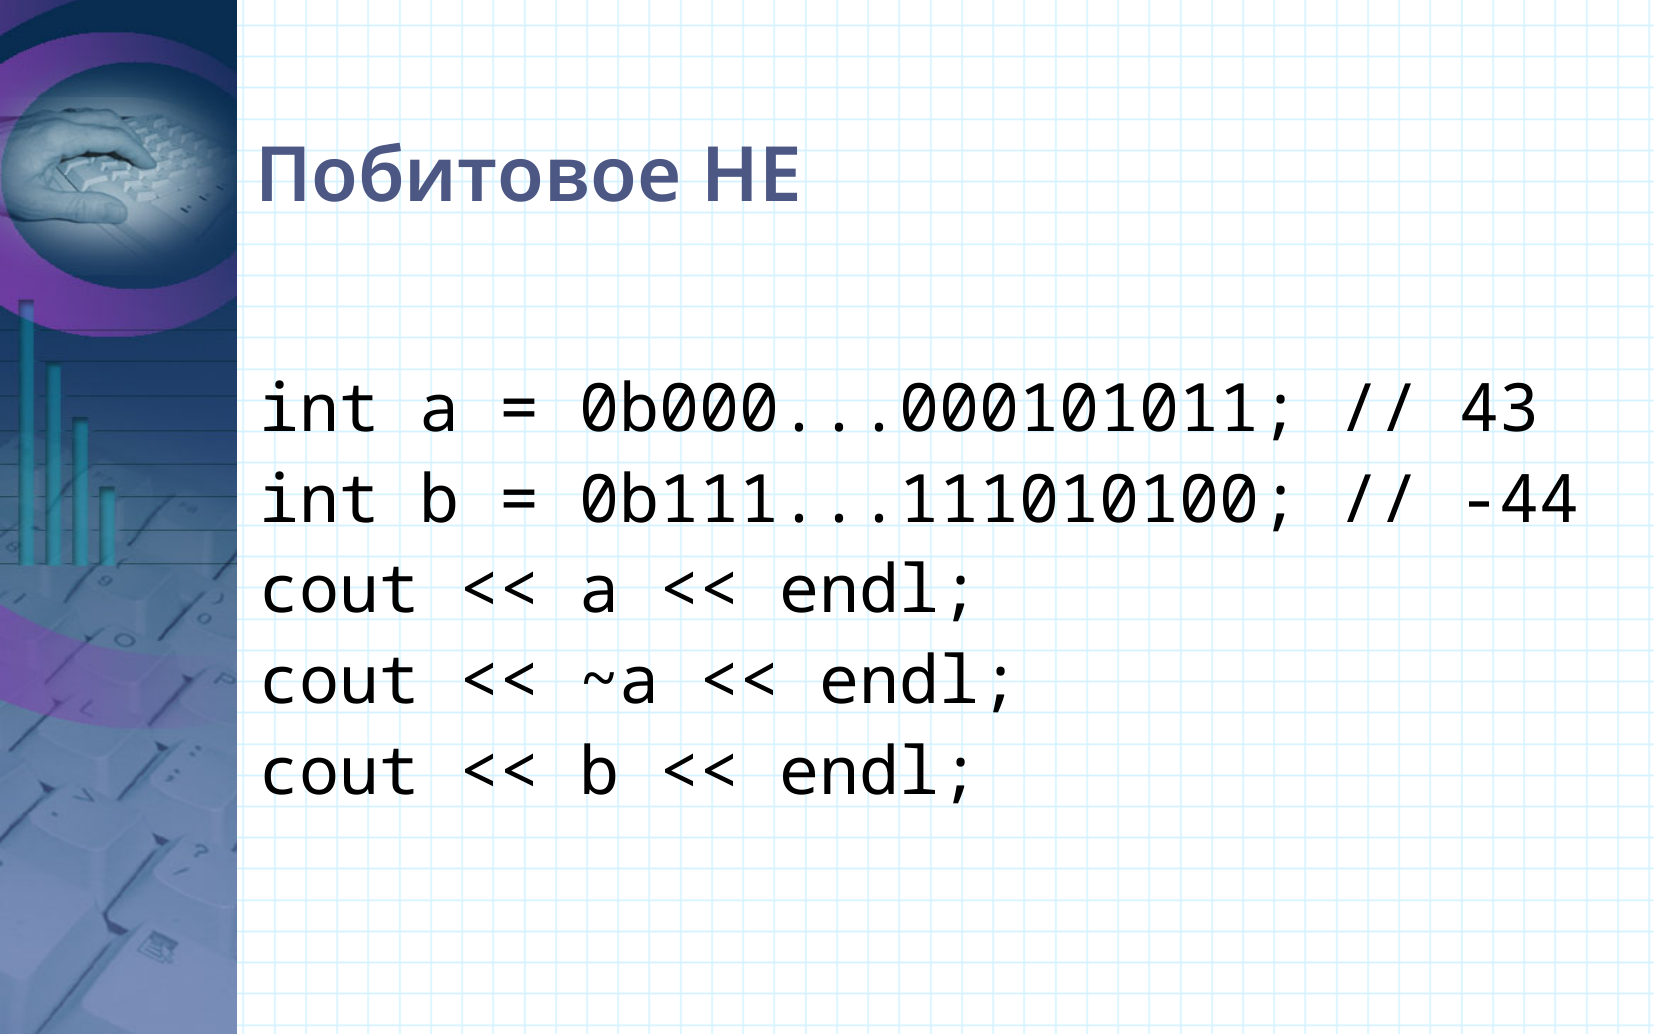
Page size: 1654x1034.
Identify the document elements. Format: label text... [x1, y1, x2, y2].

subtitle int a = 0b000...000101011; // 43 int b = 0b111...111010100; // -44 cout << a << endl; cout << ~a << endl; cout << b << endl; [224, 226, 1640, 948]
picture [0, 0, 1654, 1034]
title Побитовое НЕ [254, 85, 1640, 226]
